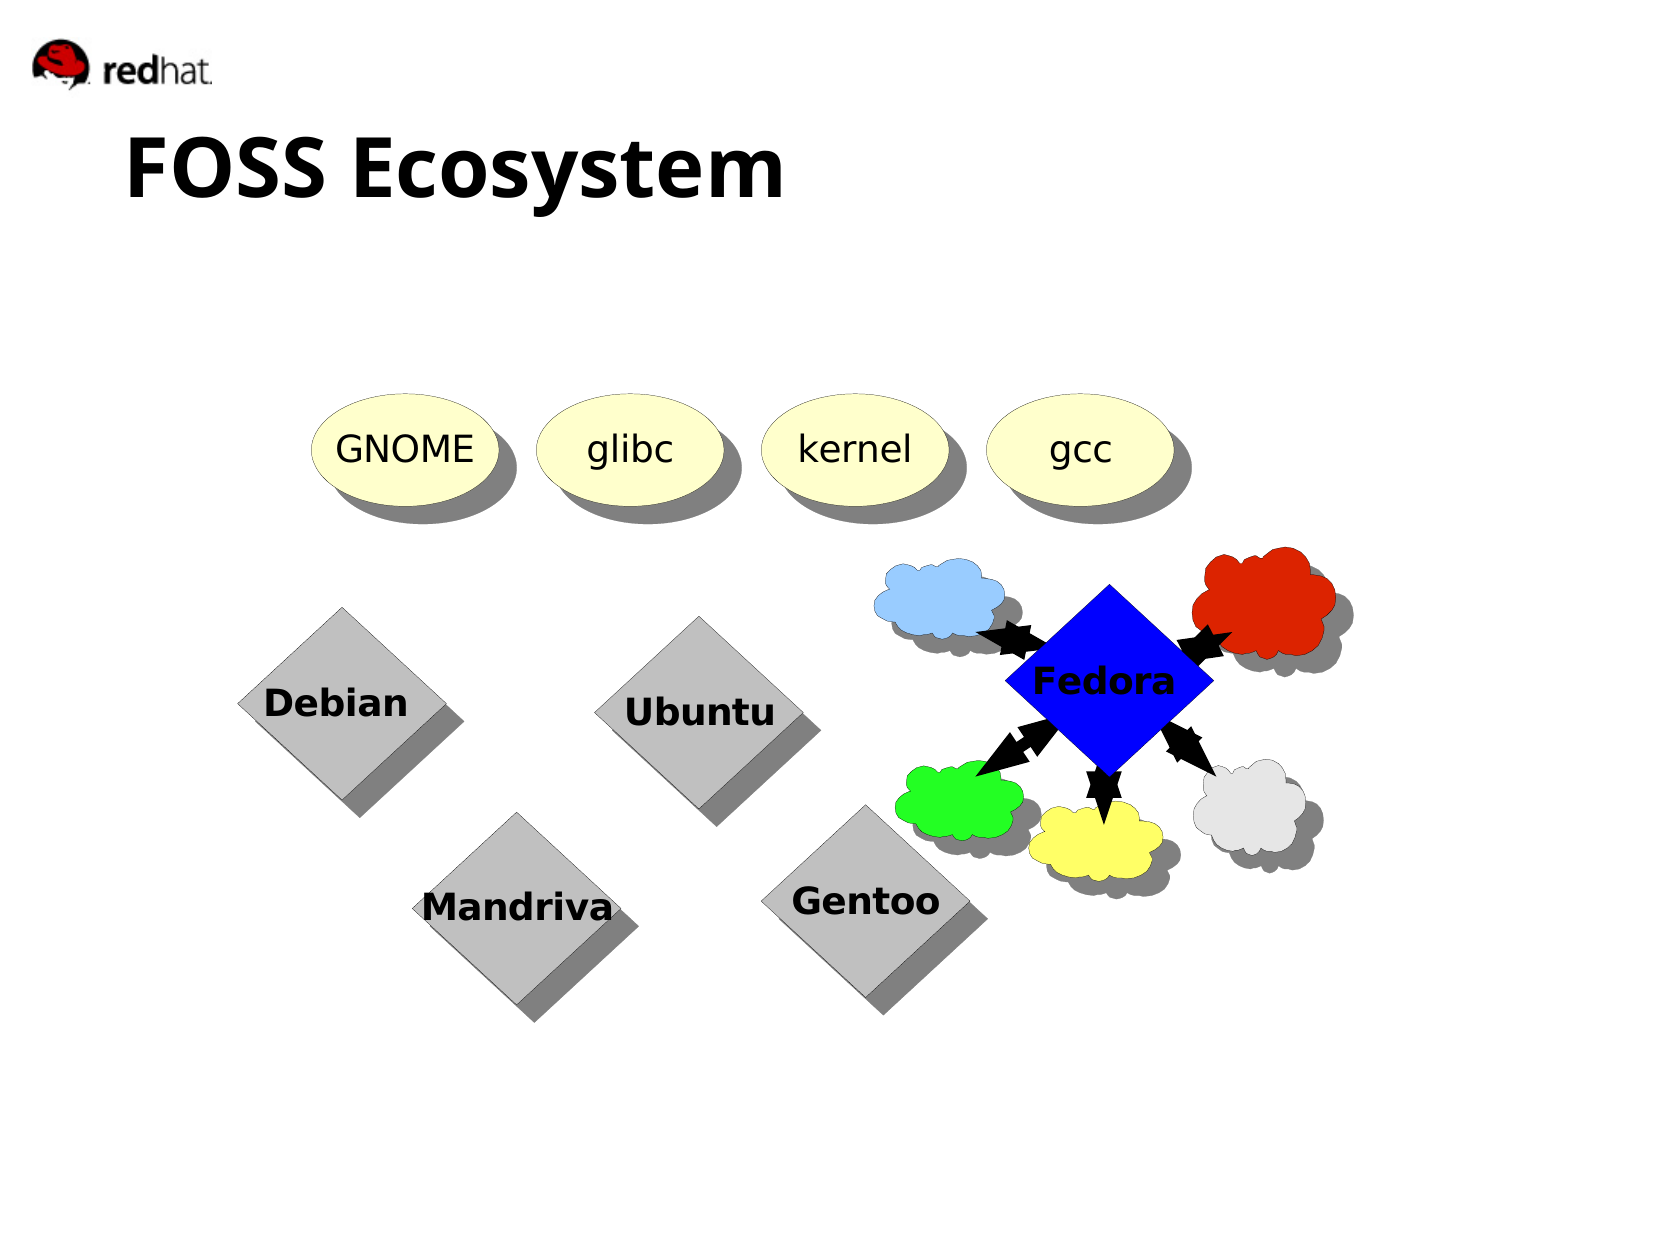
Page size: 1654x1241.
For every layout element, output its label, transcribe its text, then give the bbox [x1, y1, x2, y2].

title FOSS Ecosystem [123, 110, 1529, 221]
picture [31, 37, 212, 98]
chart [123, 281, 1529, 1149]
